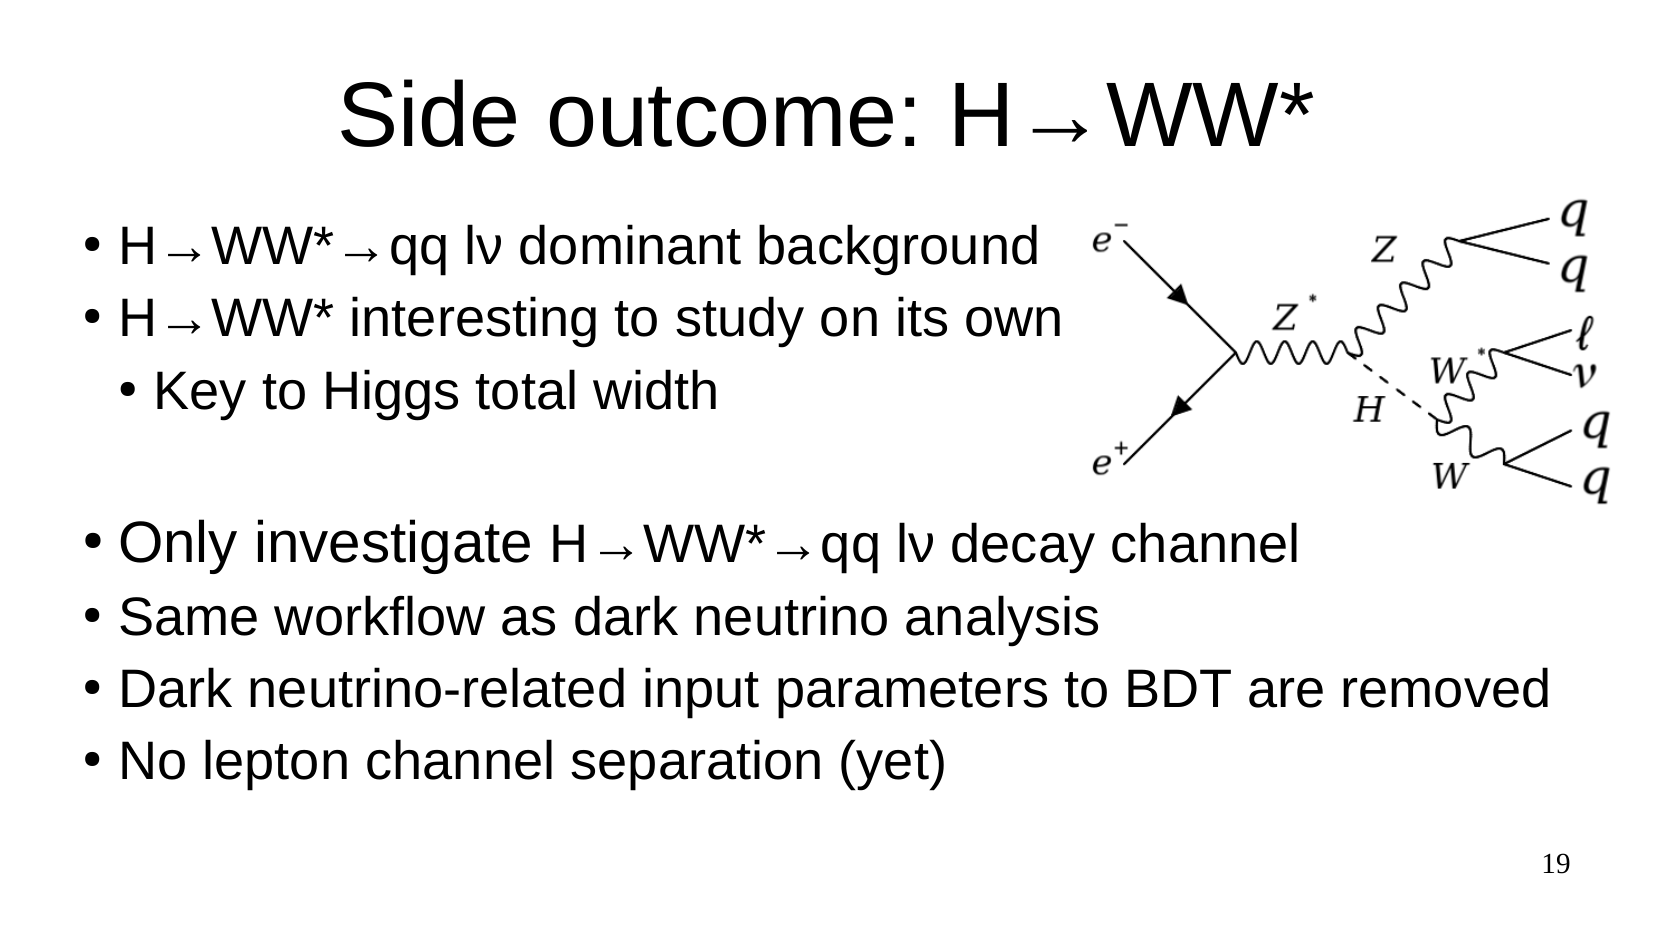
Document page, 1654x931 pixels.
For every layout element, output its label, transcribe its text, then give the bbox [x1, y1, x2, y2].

title Side outcome: H→WW* [82, 37, 1571, 193]
subtitle H→WW*→qq lν dominant background H→WW* interesting to study on its own Key to Higgs total width Only investigate H→WW*→qq lν decay channel Same workflow as dark neutrino analysis Dark neutrino-related input parameters to BDT are removed No lepton channel separation (yet) [82, 215, 1625, 931]
picture [1065, 171, 1637, 508]
